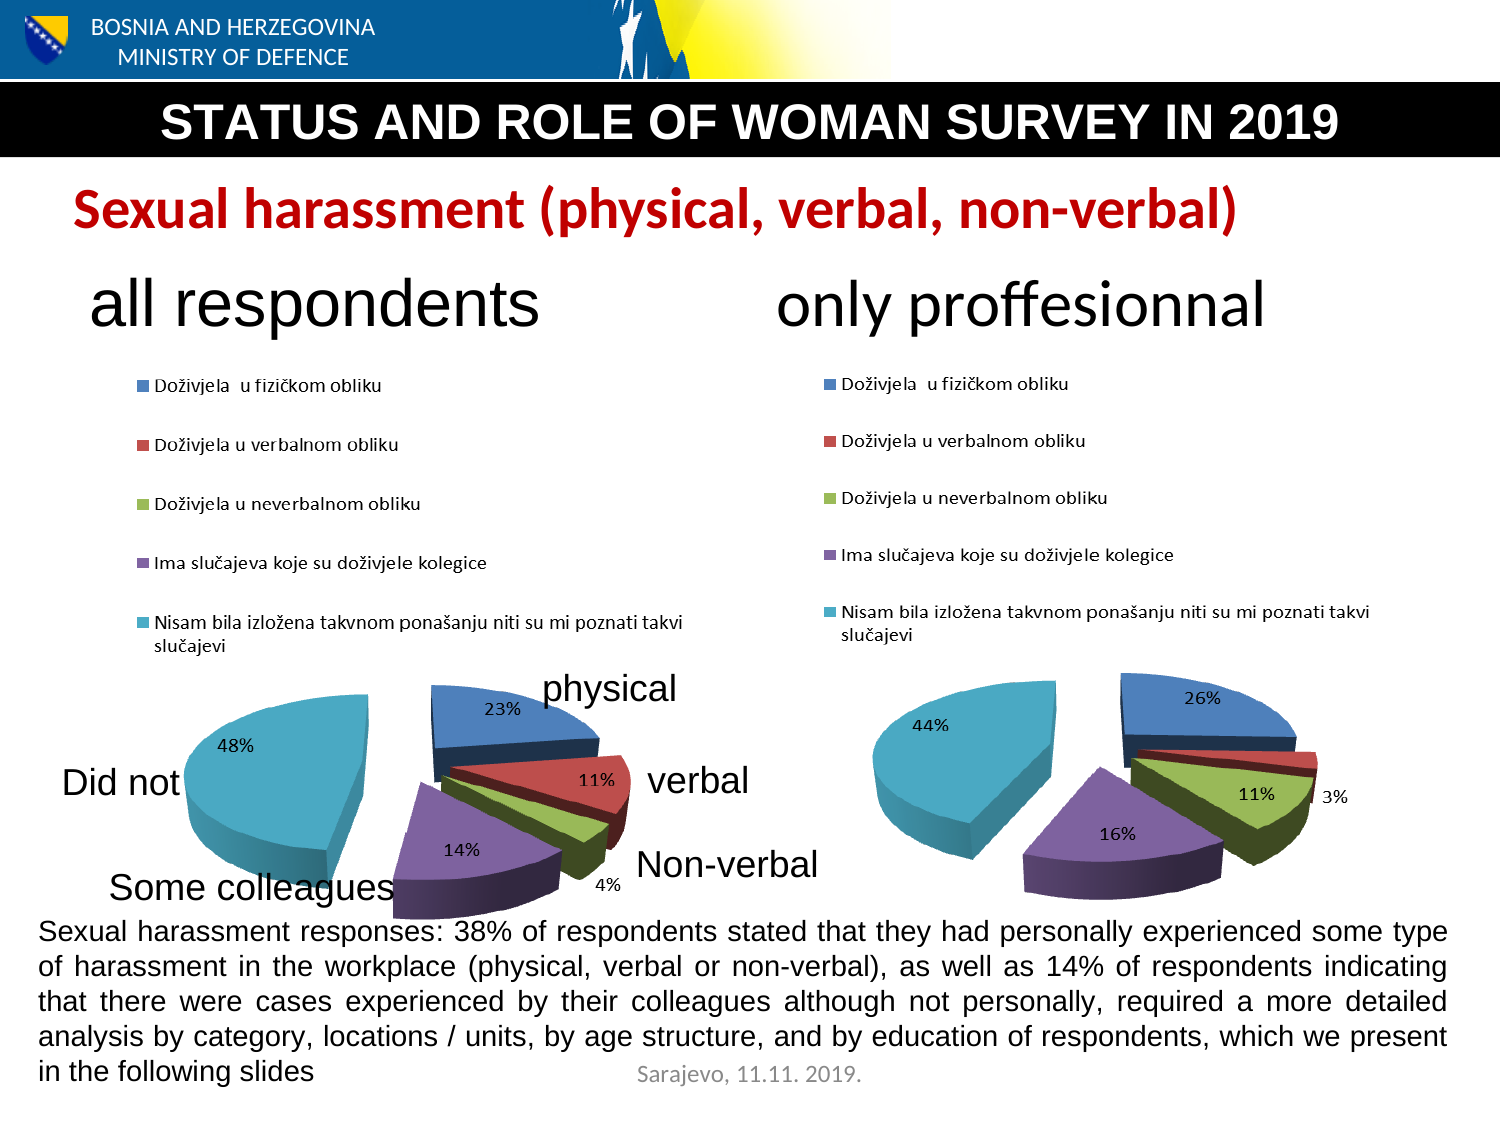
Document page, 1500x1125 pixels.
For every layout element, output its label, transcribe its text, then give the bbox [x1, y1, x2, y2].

picture [753, 348, 1434, 904]
picture [66, 348, 747, 904]
text_box Sarajevo, 11.11. 2019. [512, 1042, 988, 1103]
text_box verbal [632, 747, 774, 809]
text_box STATUS AND ROLE OF WOMAN SURVEY IN 2019 [0, 82, 1500, 158]
text_box Non-verbal [621, 831, 891, 893]
text_box Some colleagues [93, 855, 469, 916]
title Sexual harassment (physical, verbal, non-verbal) [58, 158, 1409, 258]
picture [0, 0, 1500, 79]
text_box Did not [46, 749, 282, 811]
text_box only proffesionnal [761, 251, 1426, 348]
text_box physical [527, 656, 727, 717]
text_box all respondents [74, 251, 738, 348]
text_box Sexual harassment responses: 38% of respondents stated that they had personally experienced some type of harassment in the workplace (physical, verbal or non-verbal), as well as 14% of respondents indicating that there were cases experienced by their colleagues although not personally, required a more detailed analysis by category, locations / units, by age structure, and by education of respondents, which we present in the following slides [23, 904, 1465, 1096]
